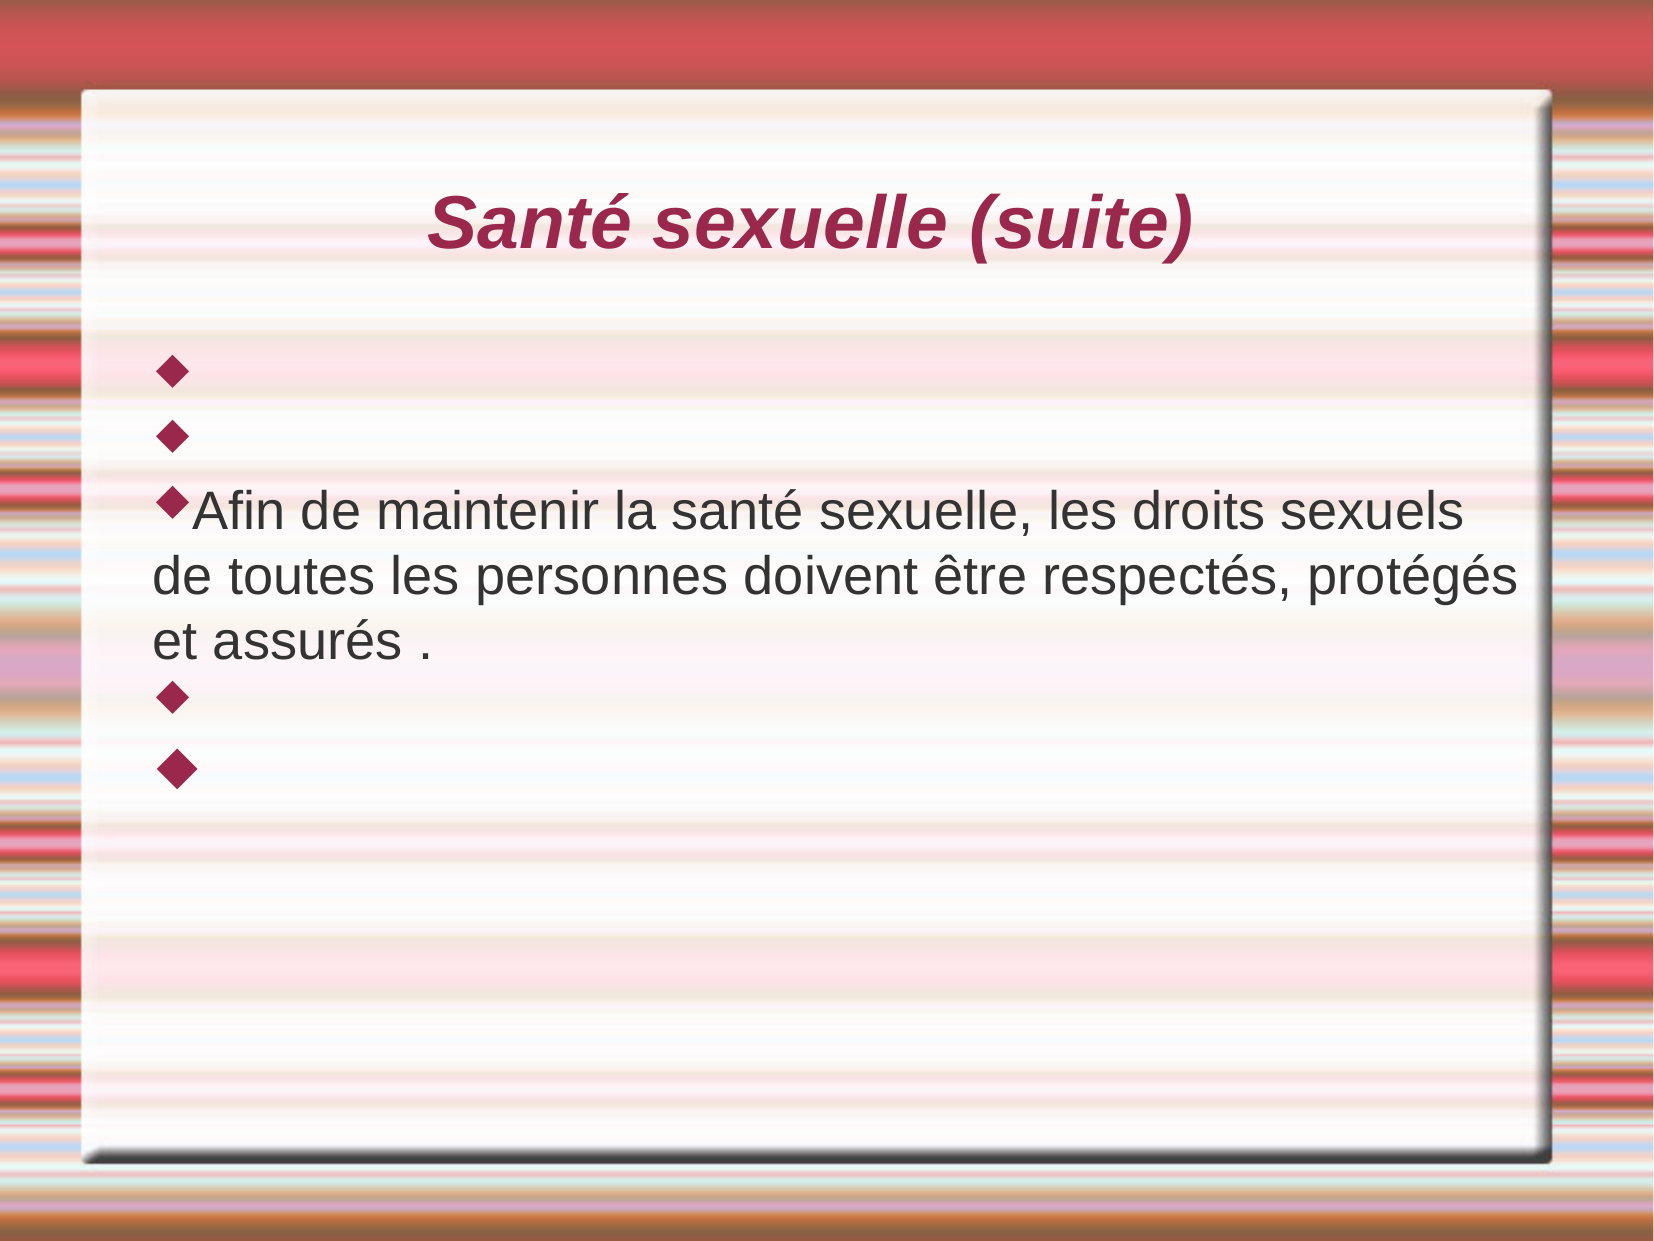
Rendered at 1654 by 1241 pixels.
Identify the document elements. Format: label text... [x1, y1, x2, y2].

title Santé sexuelle (suite) [88, 114, 1534, 322]
list Afin de maintenir la santé sexuelle, les droits sexuels de toutes les personnes doivent être respectés, protégés et assurés . [152, 344, 1534, 1127]
